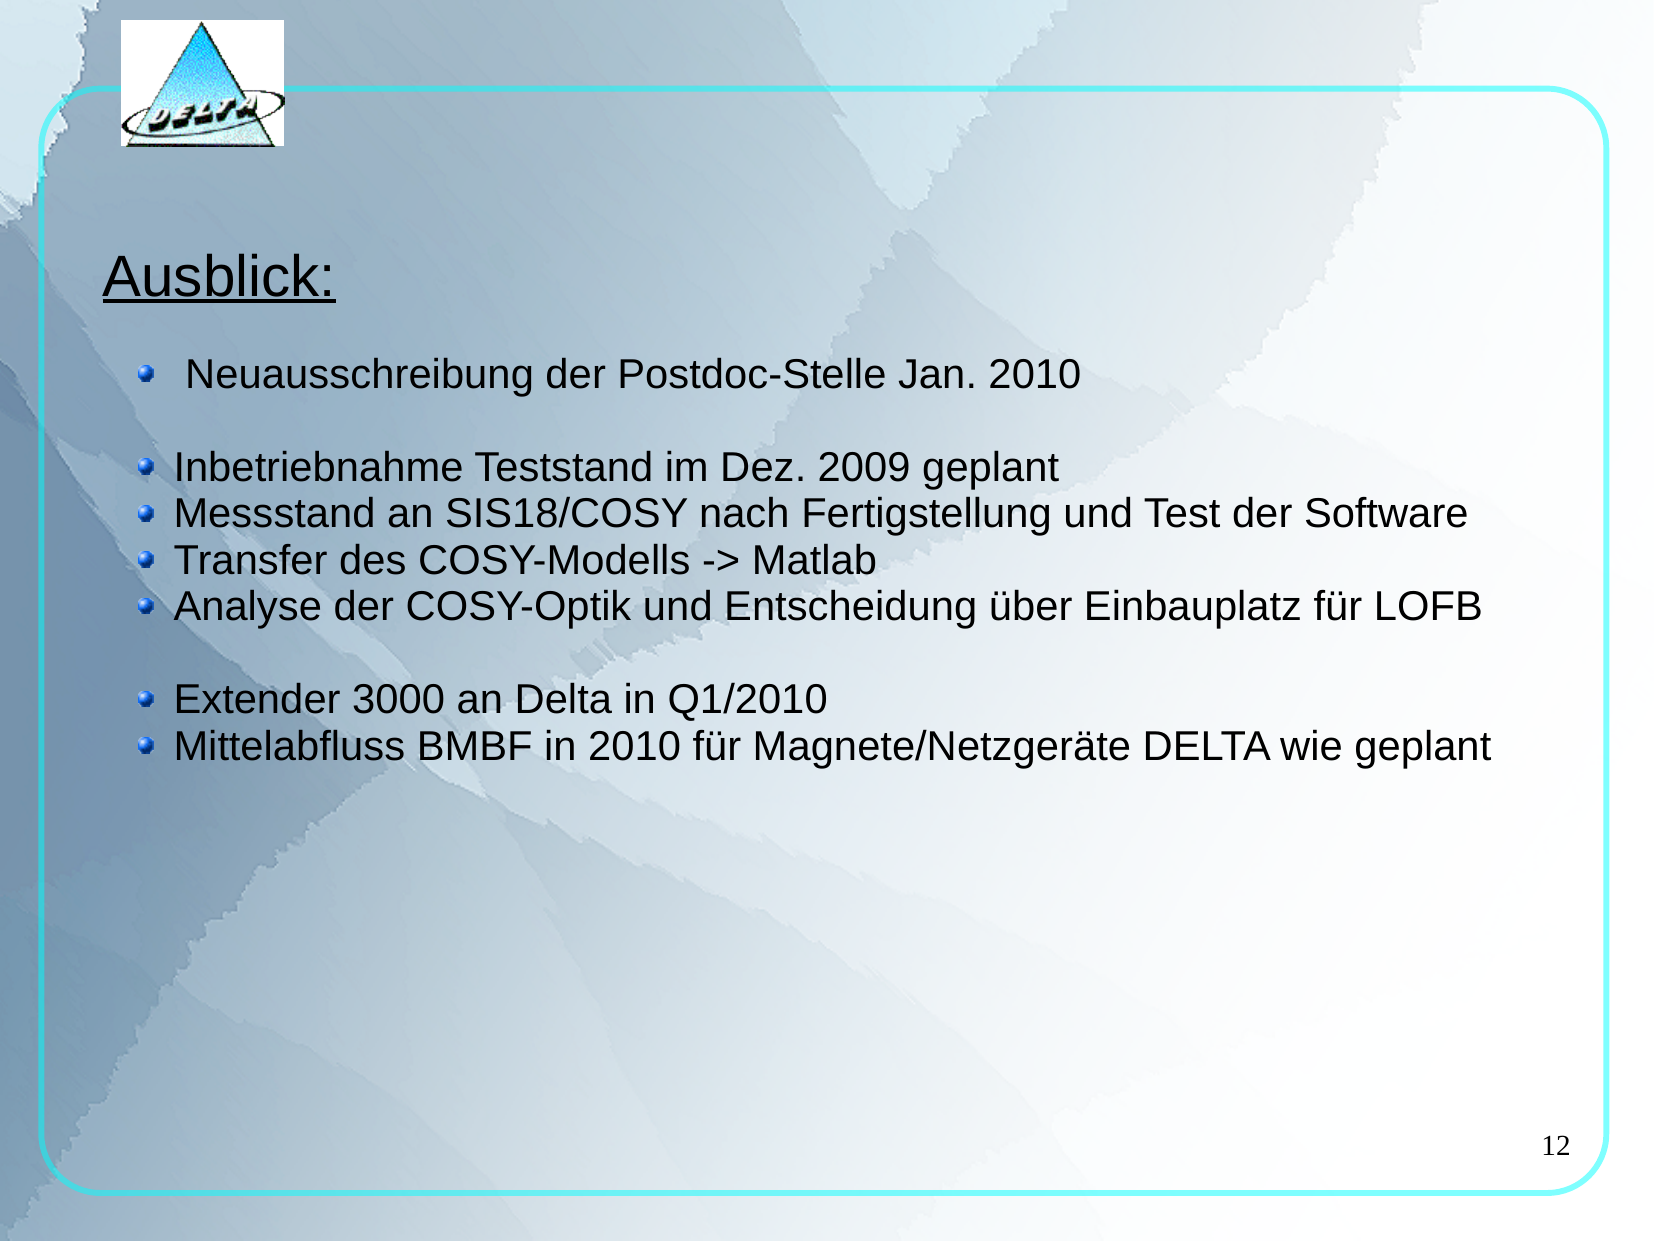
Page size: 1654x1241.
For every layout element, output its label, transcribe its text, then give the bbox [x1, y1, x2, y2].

text_box Ausblick: Neuausschreibung der Postdoc-Stelle Jan. 2010 Inbetriebnahme Teststand im Dez. 2009 geplant Messstand an SIS18/COSY nach Fertigstellung und Test der Software Transfer des COSY-Modells -> Matlab Analyse der COSY-Optik und Entscheidung über Einbauplatz für LOFB Extender 3000 an Delta in Q1/2010 Mittelabfluss BMBF in 2010 für Magnete/Netzgeräte DELTA wie geplant [87, 236, 1566, 839]
picture [0, 0, 1654, 1241]
